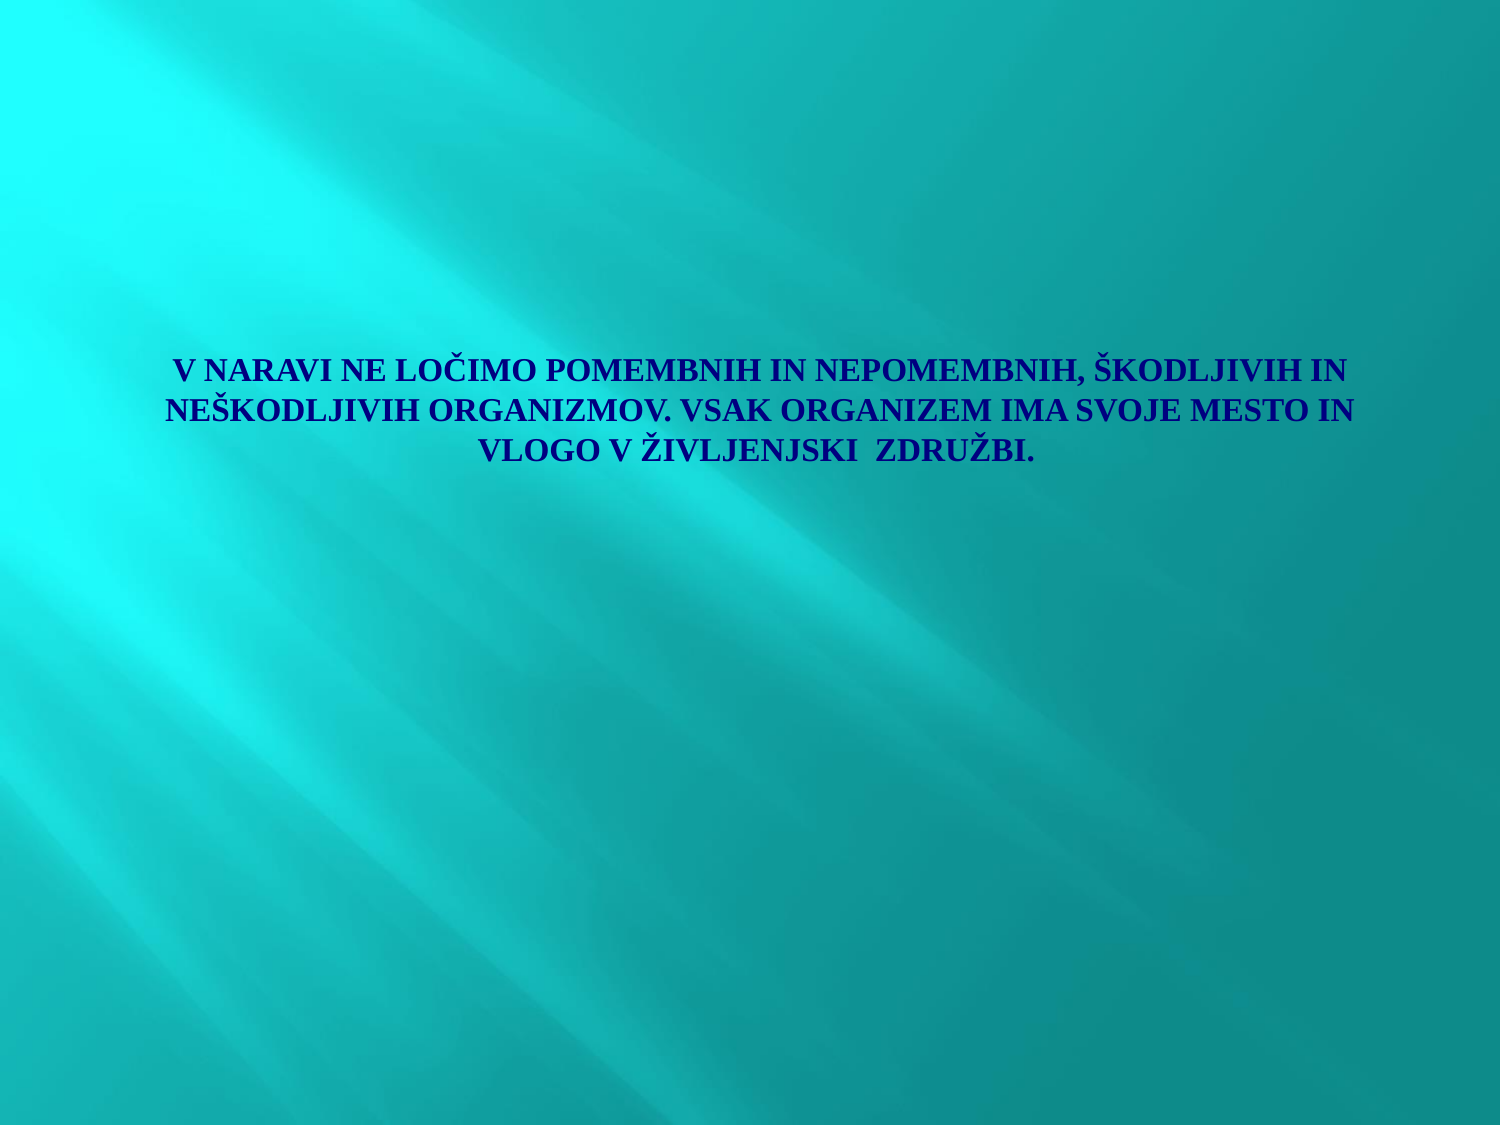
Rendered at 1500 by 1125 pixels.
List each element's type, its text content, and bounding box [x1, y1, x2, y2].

title V NARAVI NE LOČIMO POMEMBNIH IN NEPOMEMBNIH, ŠKODLJIVIH IN NEŠKODLJIVIH ORGANIZMOV. VSAK ORGANIZEM IMA SVOJE MESTO IN VLOGO V ŽIVLJENJSKI ZDRUŽBI. [150, 93, 1372, 832]
picture [0, 0, 1500, 1125]
